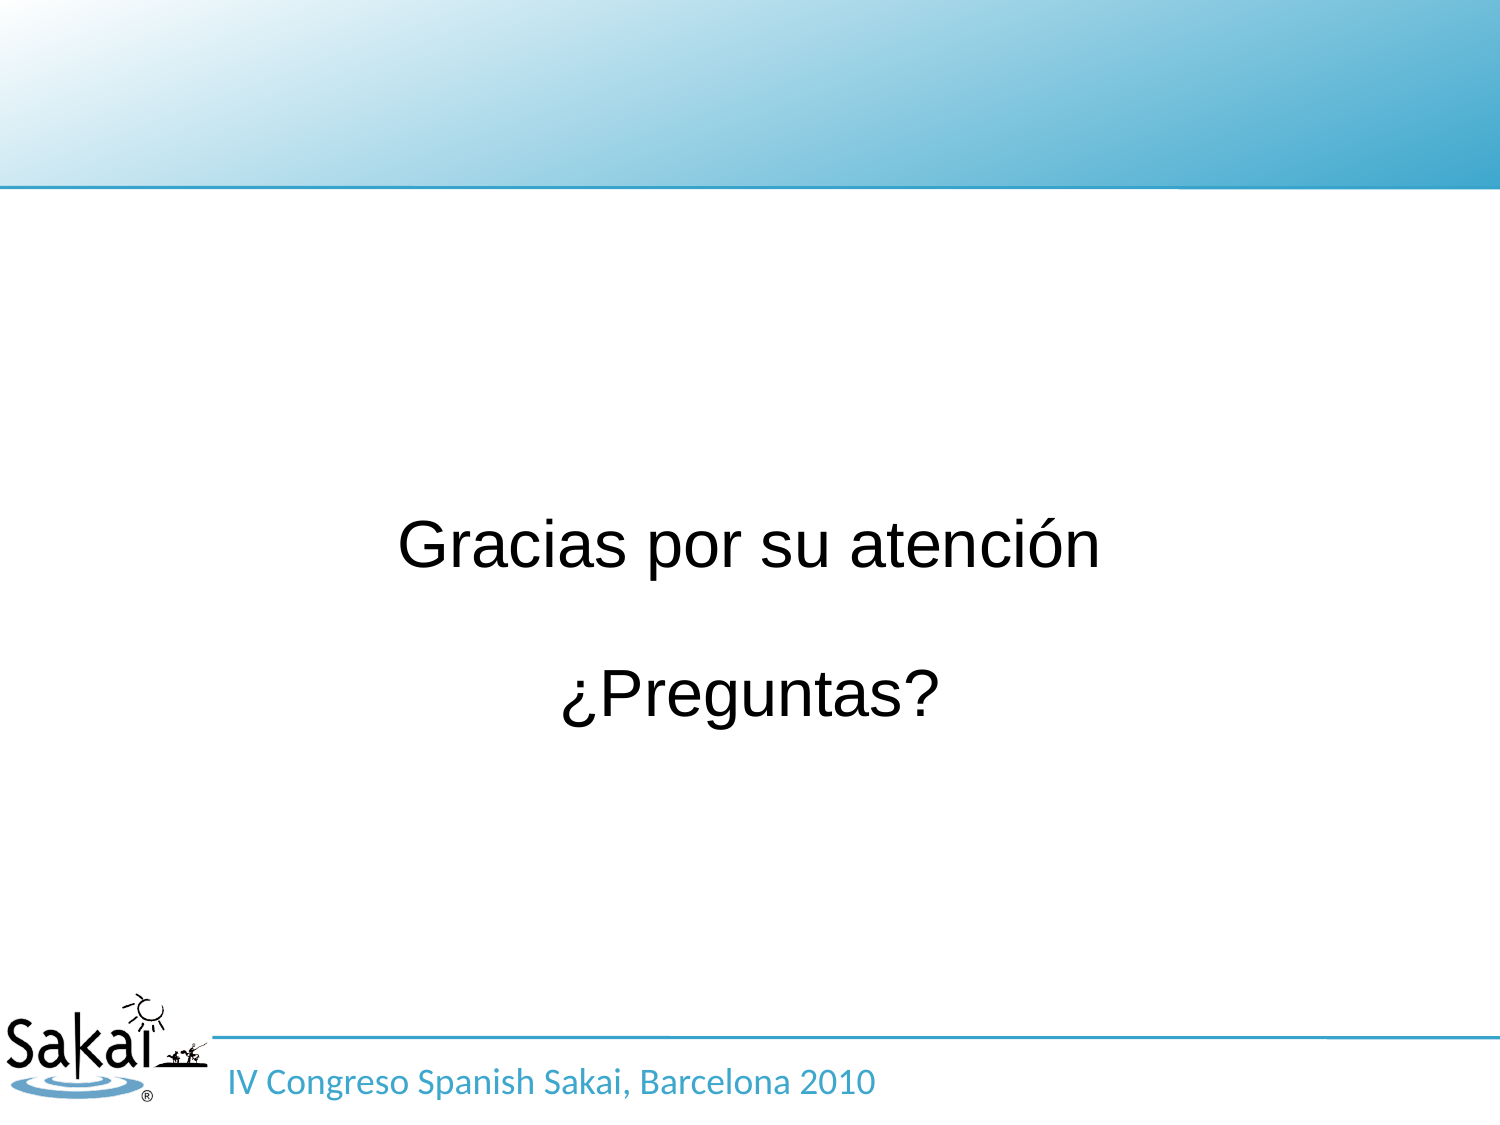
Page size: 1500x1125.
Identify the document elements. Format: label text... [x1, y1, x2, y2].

subtitle Gracias por su atención ¿Preguntas? [24, 219, 1475, 1018]
picture [0, 955, 213, 1125]
